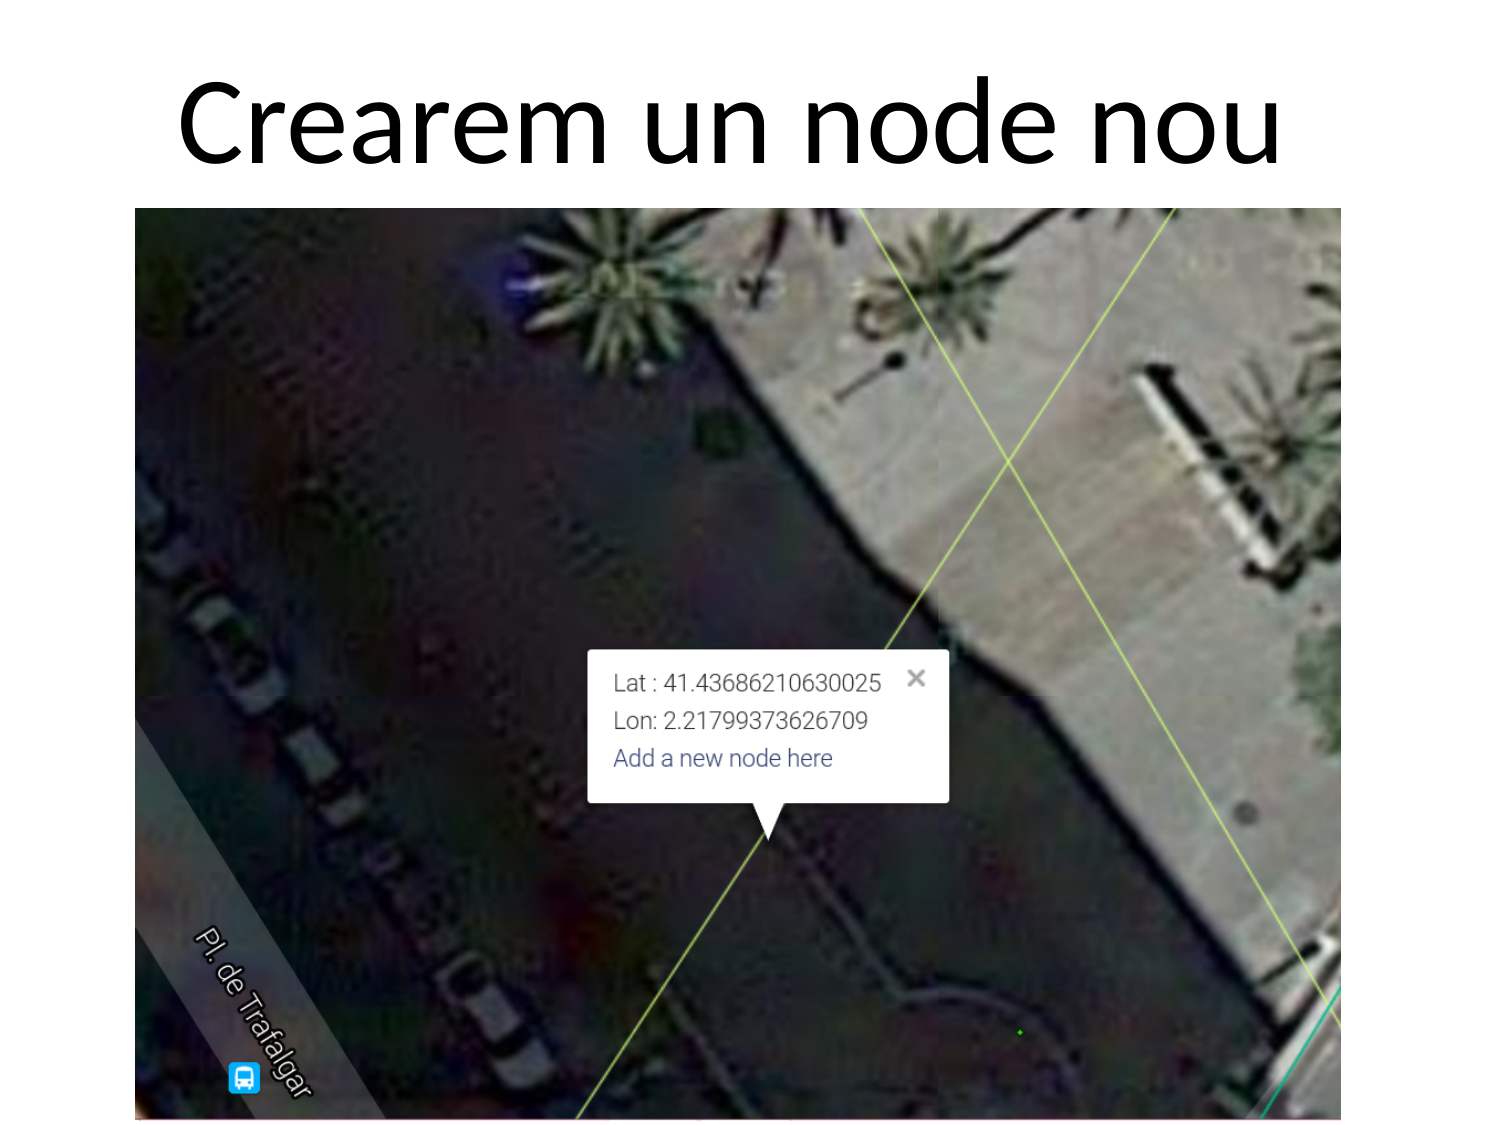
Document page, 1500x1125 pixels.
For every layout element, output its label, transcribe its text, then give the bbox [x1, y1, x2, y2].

picture [135, 208, 1341, 1123]
text_box Crearem un node nou [100, 30, 1365, 189]
